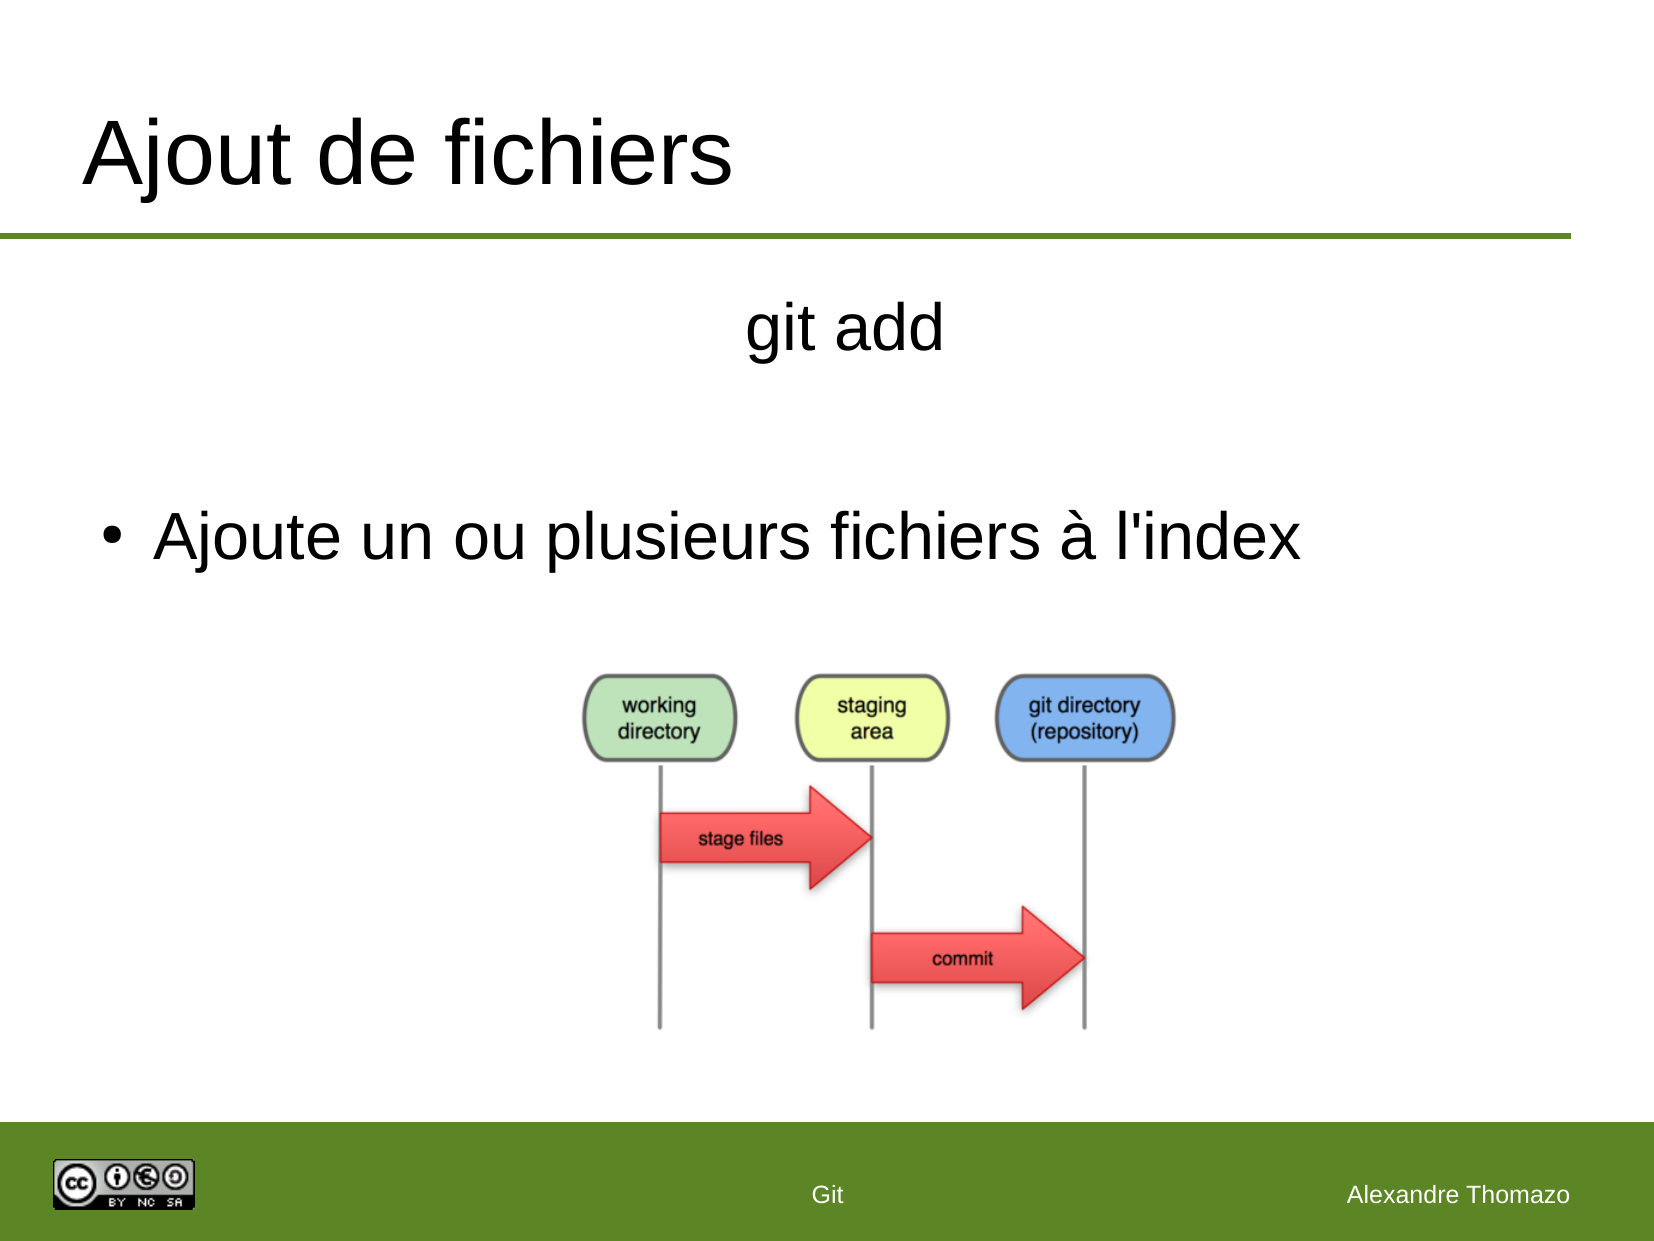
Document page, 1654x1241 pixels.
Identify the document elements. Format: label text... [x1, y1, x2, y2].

title Ajout de fichiers [82, 49, 1571, 257]
picture [579, 661, 1178, 1040]
list git add Ajoute un ou plusieurs fichiers à l'index [82, 290, 1538, 1010]
picture [53, 1159, 195, 1210]
